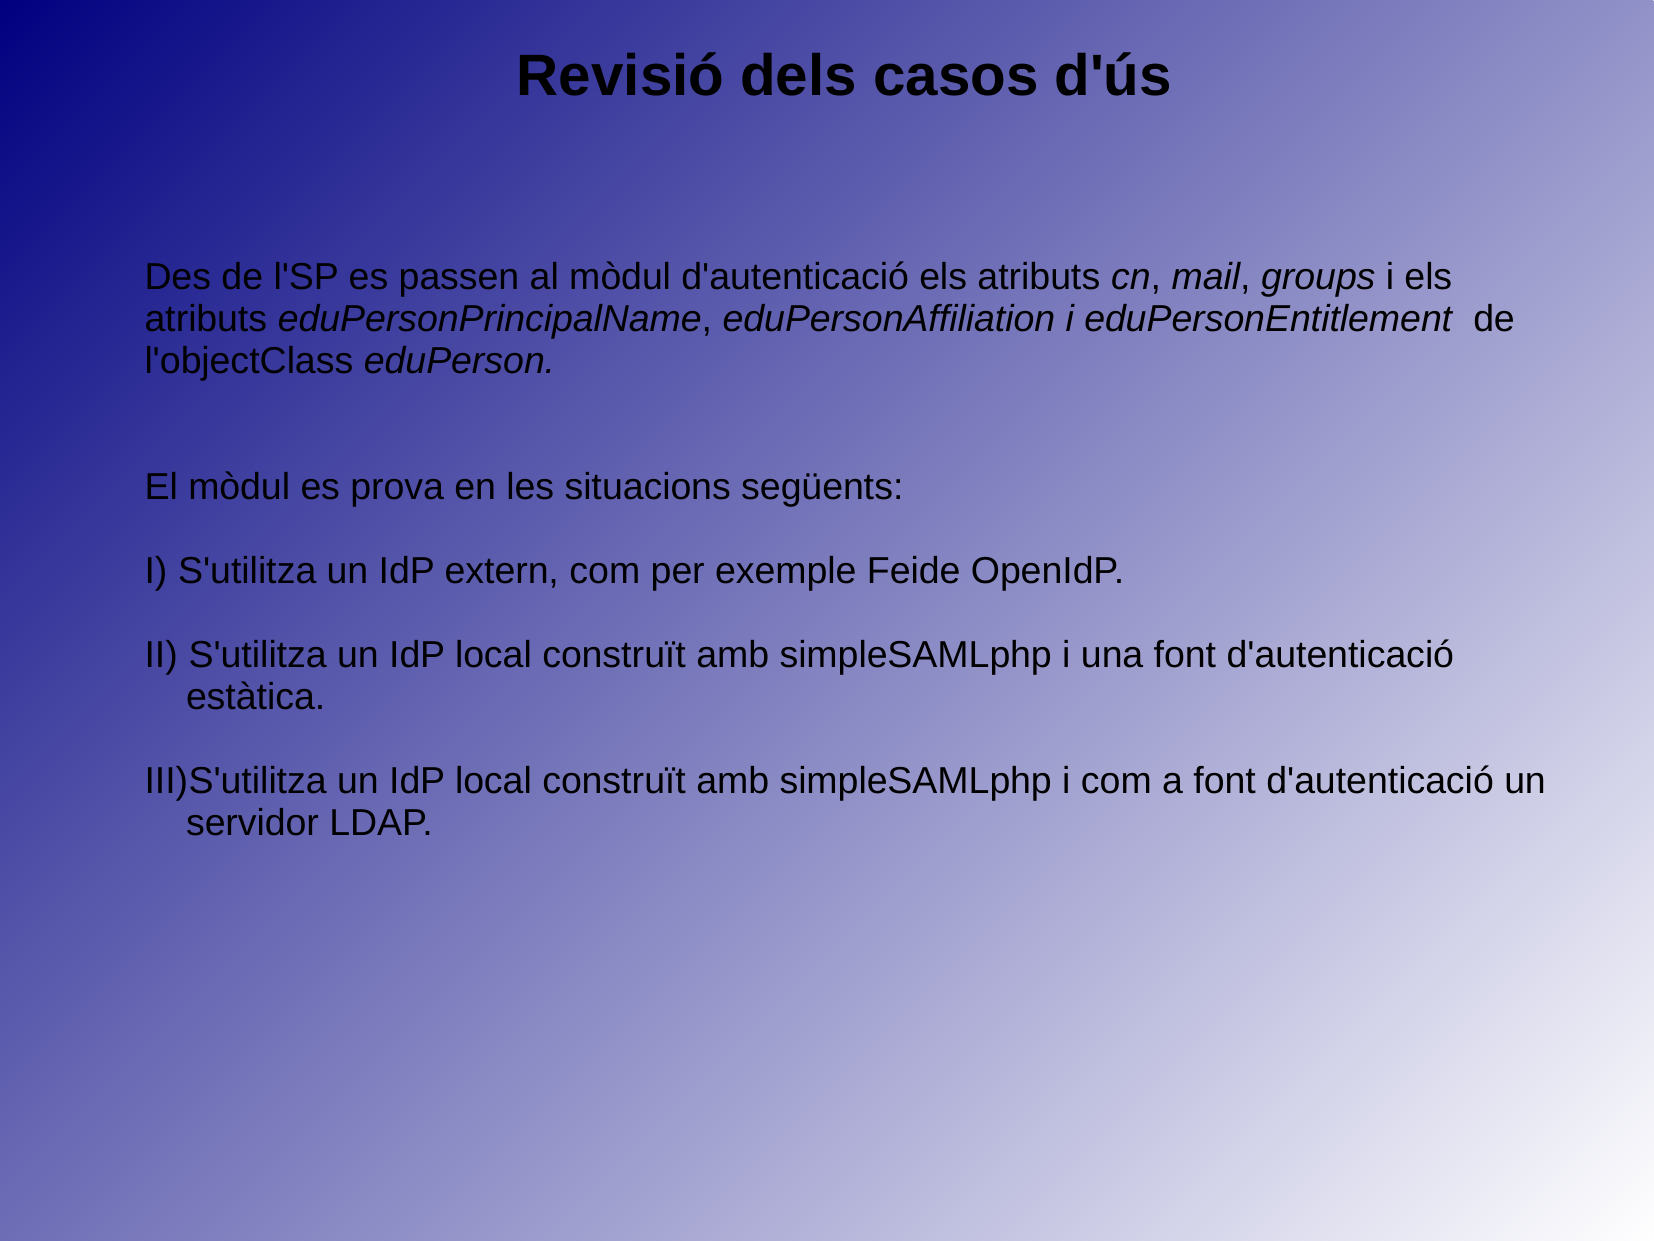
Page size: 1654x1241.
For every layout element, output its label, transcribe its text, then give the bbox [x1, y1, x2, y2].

text_box Des de l'SP es passen al mòdul d'autenticació els atributs cn, mail, groups i els atributs eduPersonPrincipalName, eduPersonAffiliation i eduPersonEntitlement de l'objectClass eduPerson. El mòdul es prova en les situacions següents: S'utilitza un IdP extern, com per exemple Feide OpenIdP. S'utilitza un IdP local construït amb simpleSAMLphp i una font d'autenticació estàtica. S'utilitza un IdP local construït amb simpleSAMLphp i com a font d'autenticació un servidor LDAP. [129, 248, 1589, 851]
text_box Revisió dels casos d'ús [502, 35, 1188, 116]
